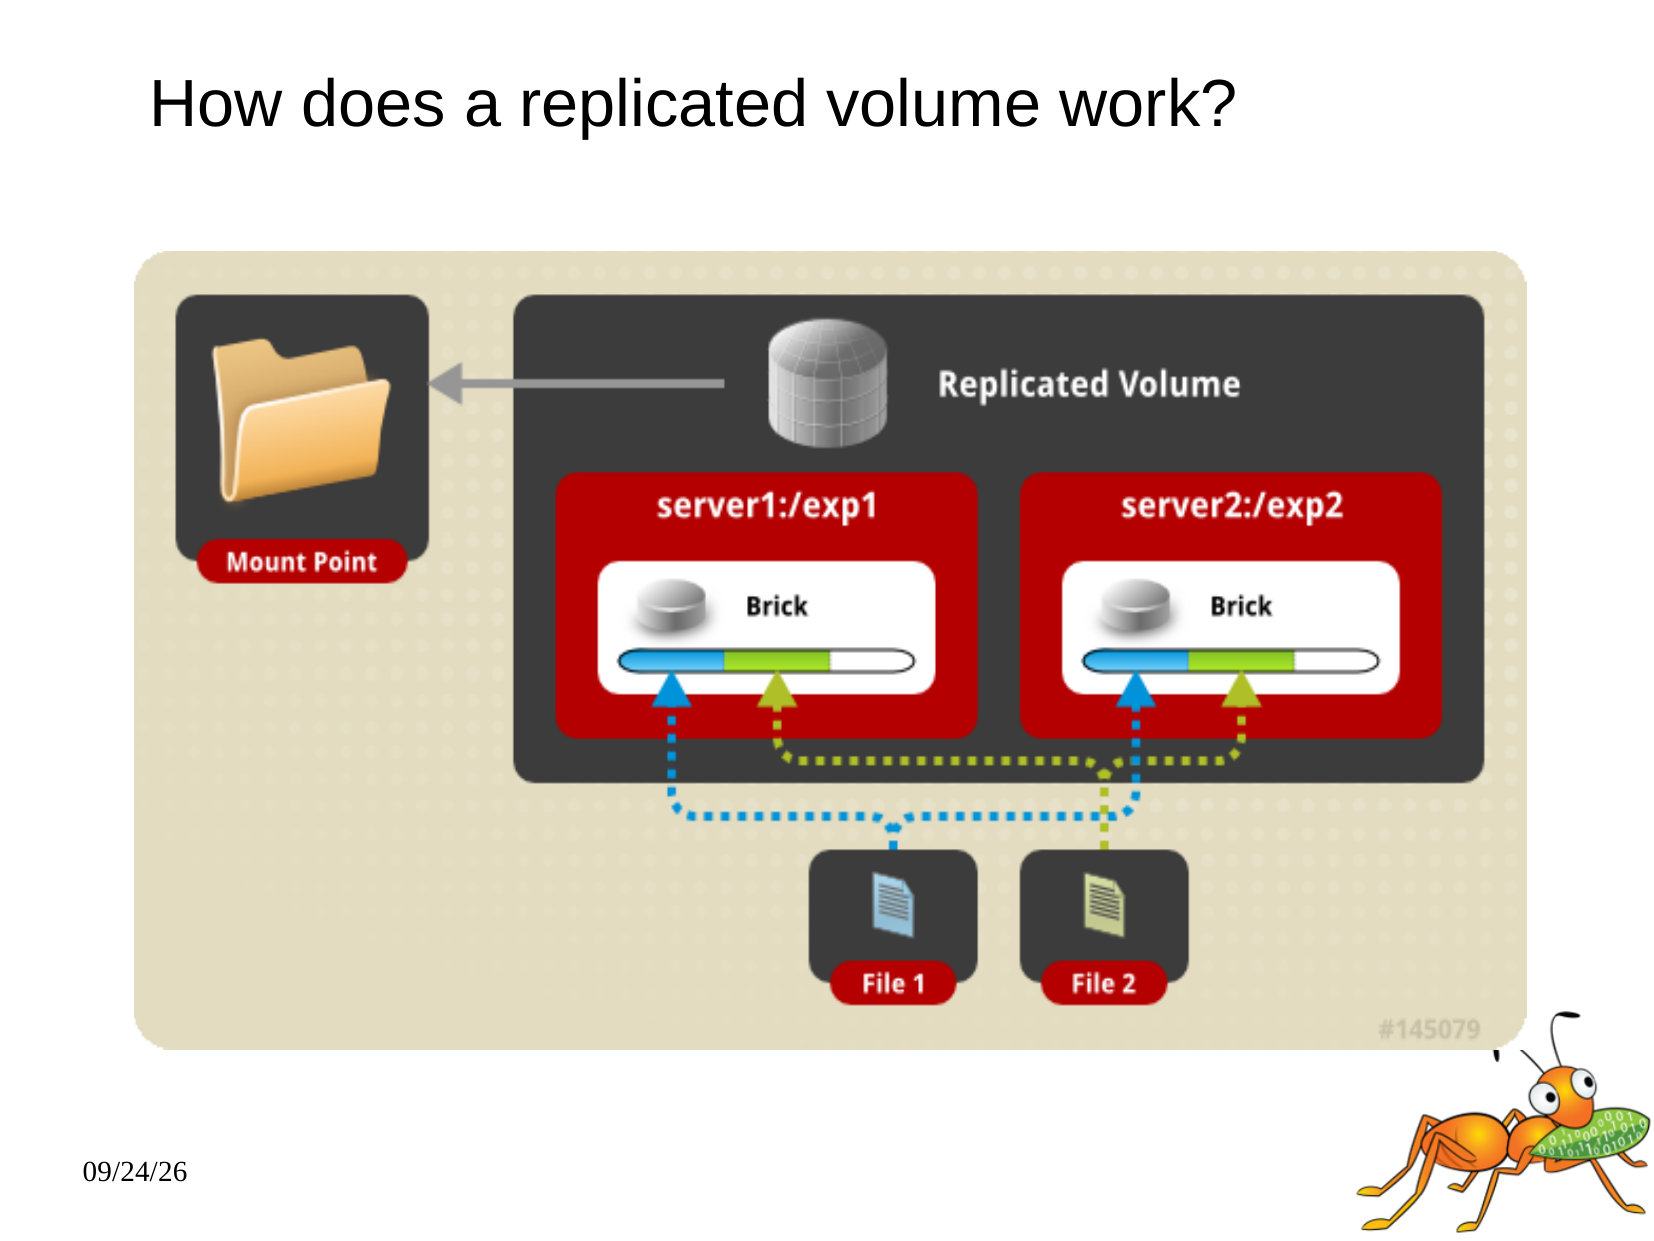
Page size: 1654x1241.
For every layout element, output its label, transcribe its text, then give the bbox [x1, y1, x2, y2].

picture [134, 251, 1654, 1235]
text_box How does a replicated volume work? [59, 59, 1329, 149]
